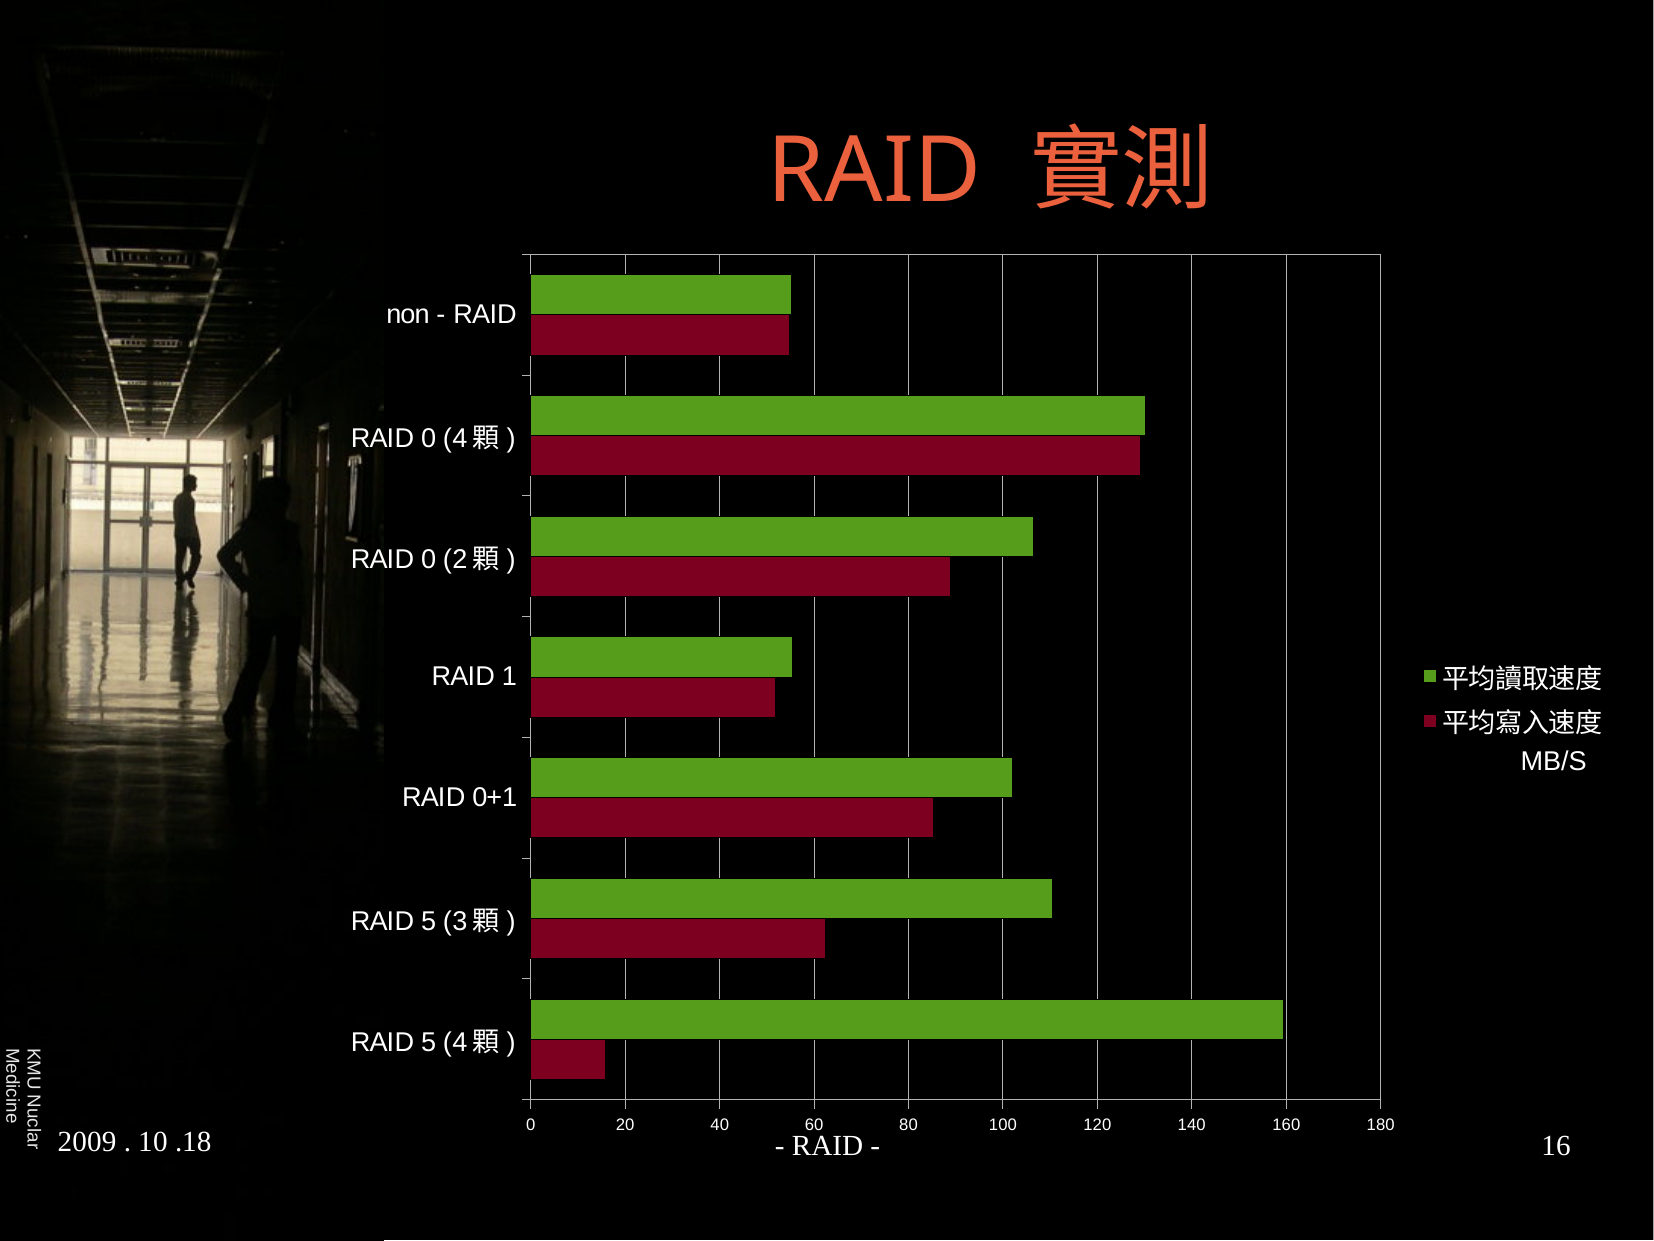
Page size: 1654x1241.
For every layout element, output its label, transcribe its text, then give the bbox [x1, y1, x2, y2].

text_box MB/S [1505, 738, 1654, 811]
picture [0, 0, 384, 1241]
chart [324, 236, 1627, 1152]
title RAID 實測 [407, 66, 1595, 259]
